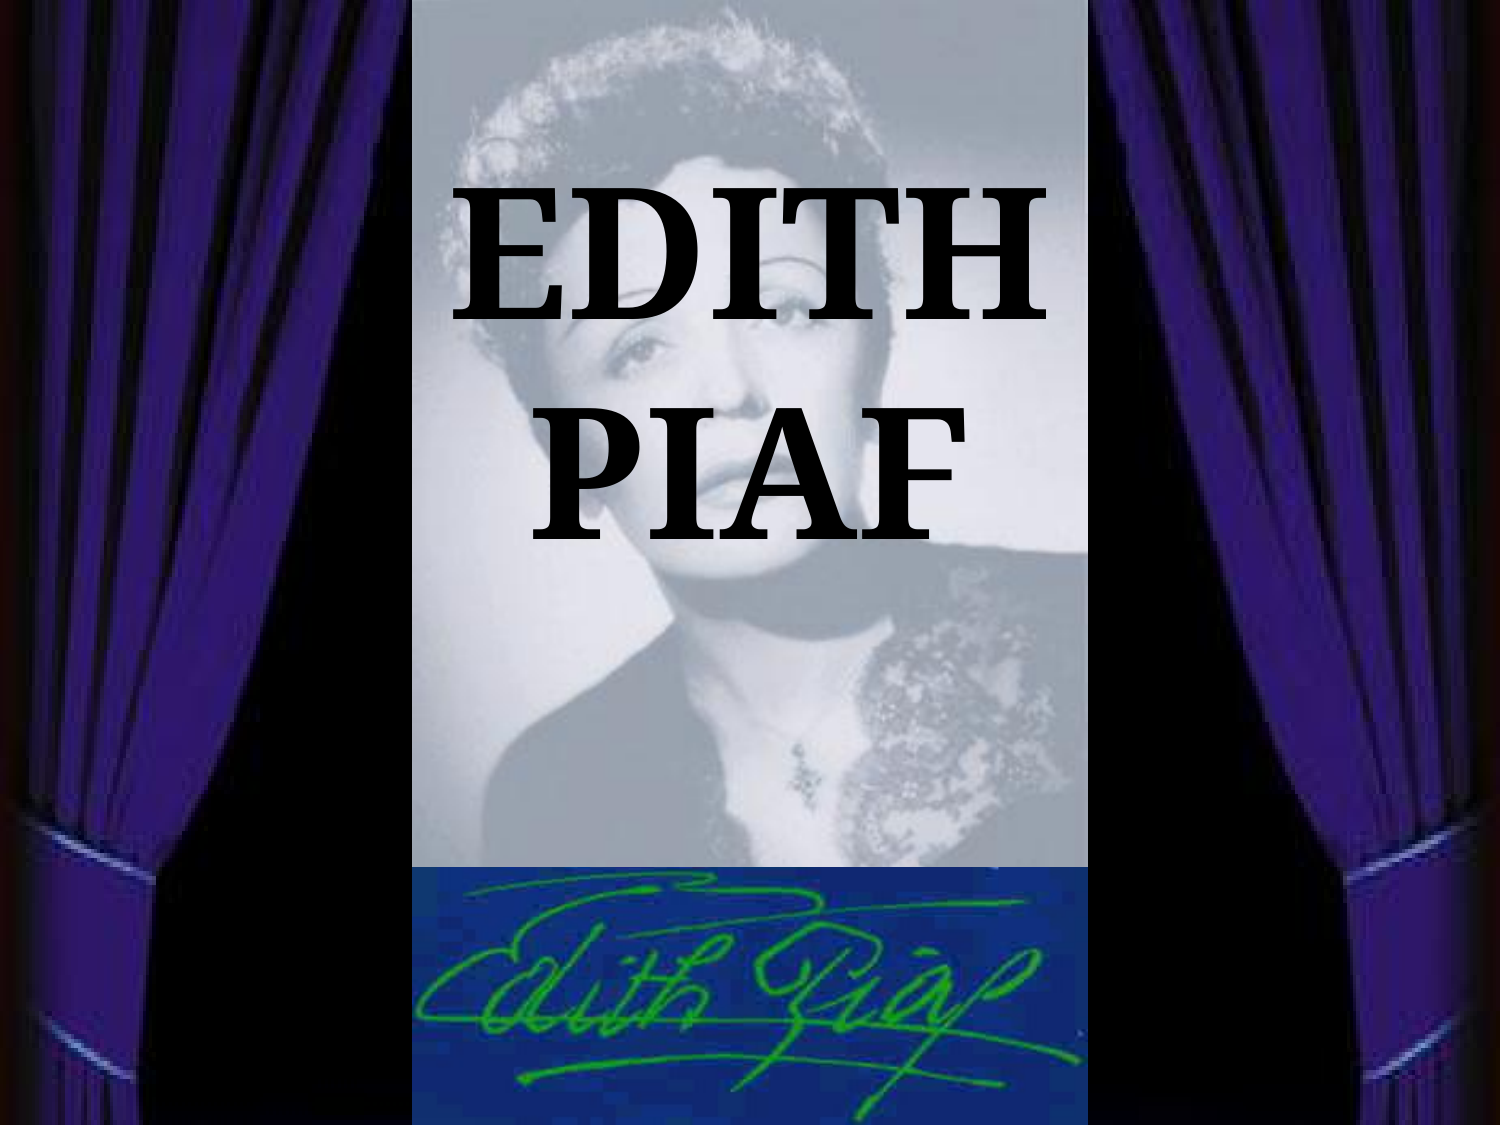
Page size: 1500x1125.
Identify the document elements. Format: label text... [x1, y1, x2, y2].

title EDITH PIAF [412, 237, 1088, 475]
picture [0, 0, 1500, 1125]
